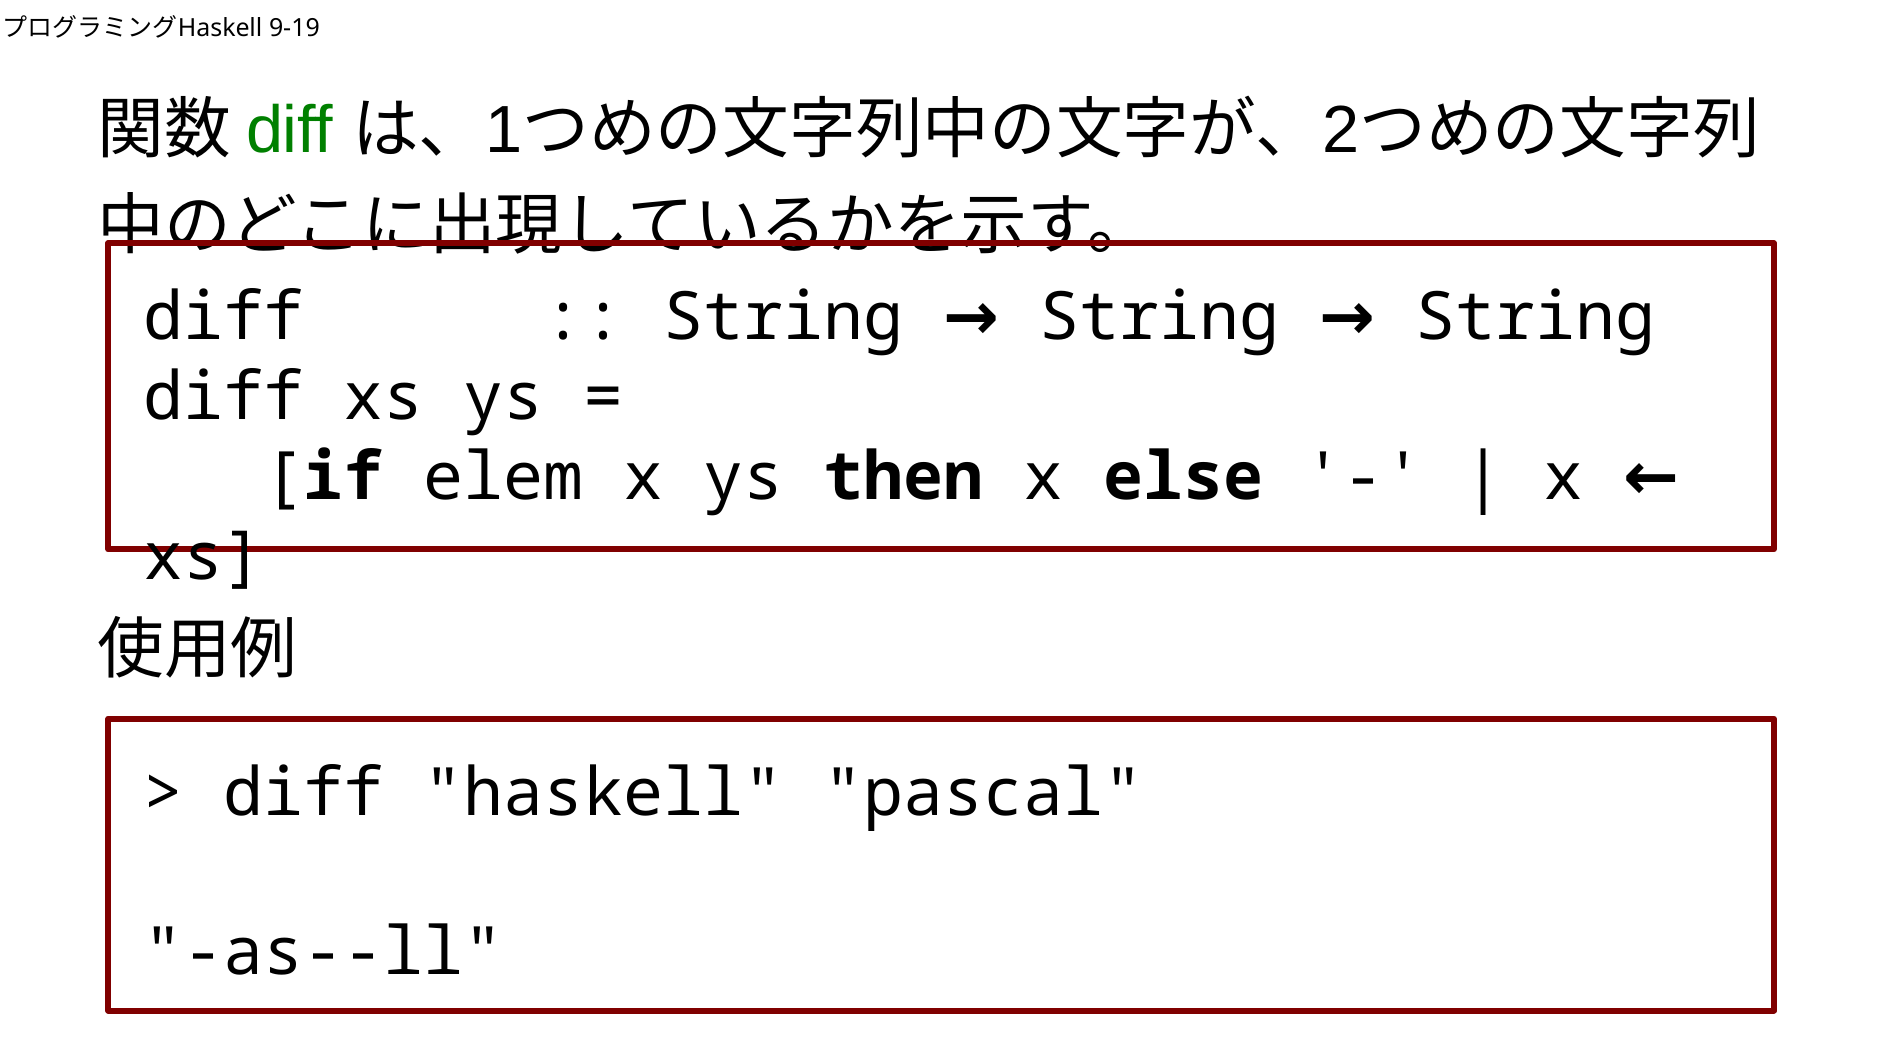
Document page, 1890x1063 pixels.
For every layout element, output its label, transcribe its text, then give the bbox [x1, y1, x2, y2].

list 関数 diff は、1つめの文字列中の文字が、2つめの文字列中のどこに出現しているかを示す。 [94, 71, 1796, 220]
text_box > diff "haskell" "pascal" "-as--ll" [108, 718, 1774, 1011]
list 使用例 [94, 592, 1796, 667]
text_box diff :: String → String → String diff xs ys = [if elem x ys then x else '-' | x ← xs] [108, 243, 1774, 550]
